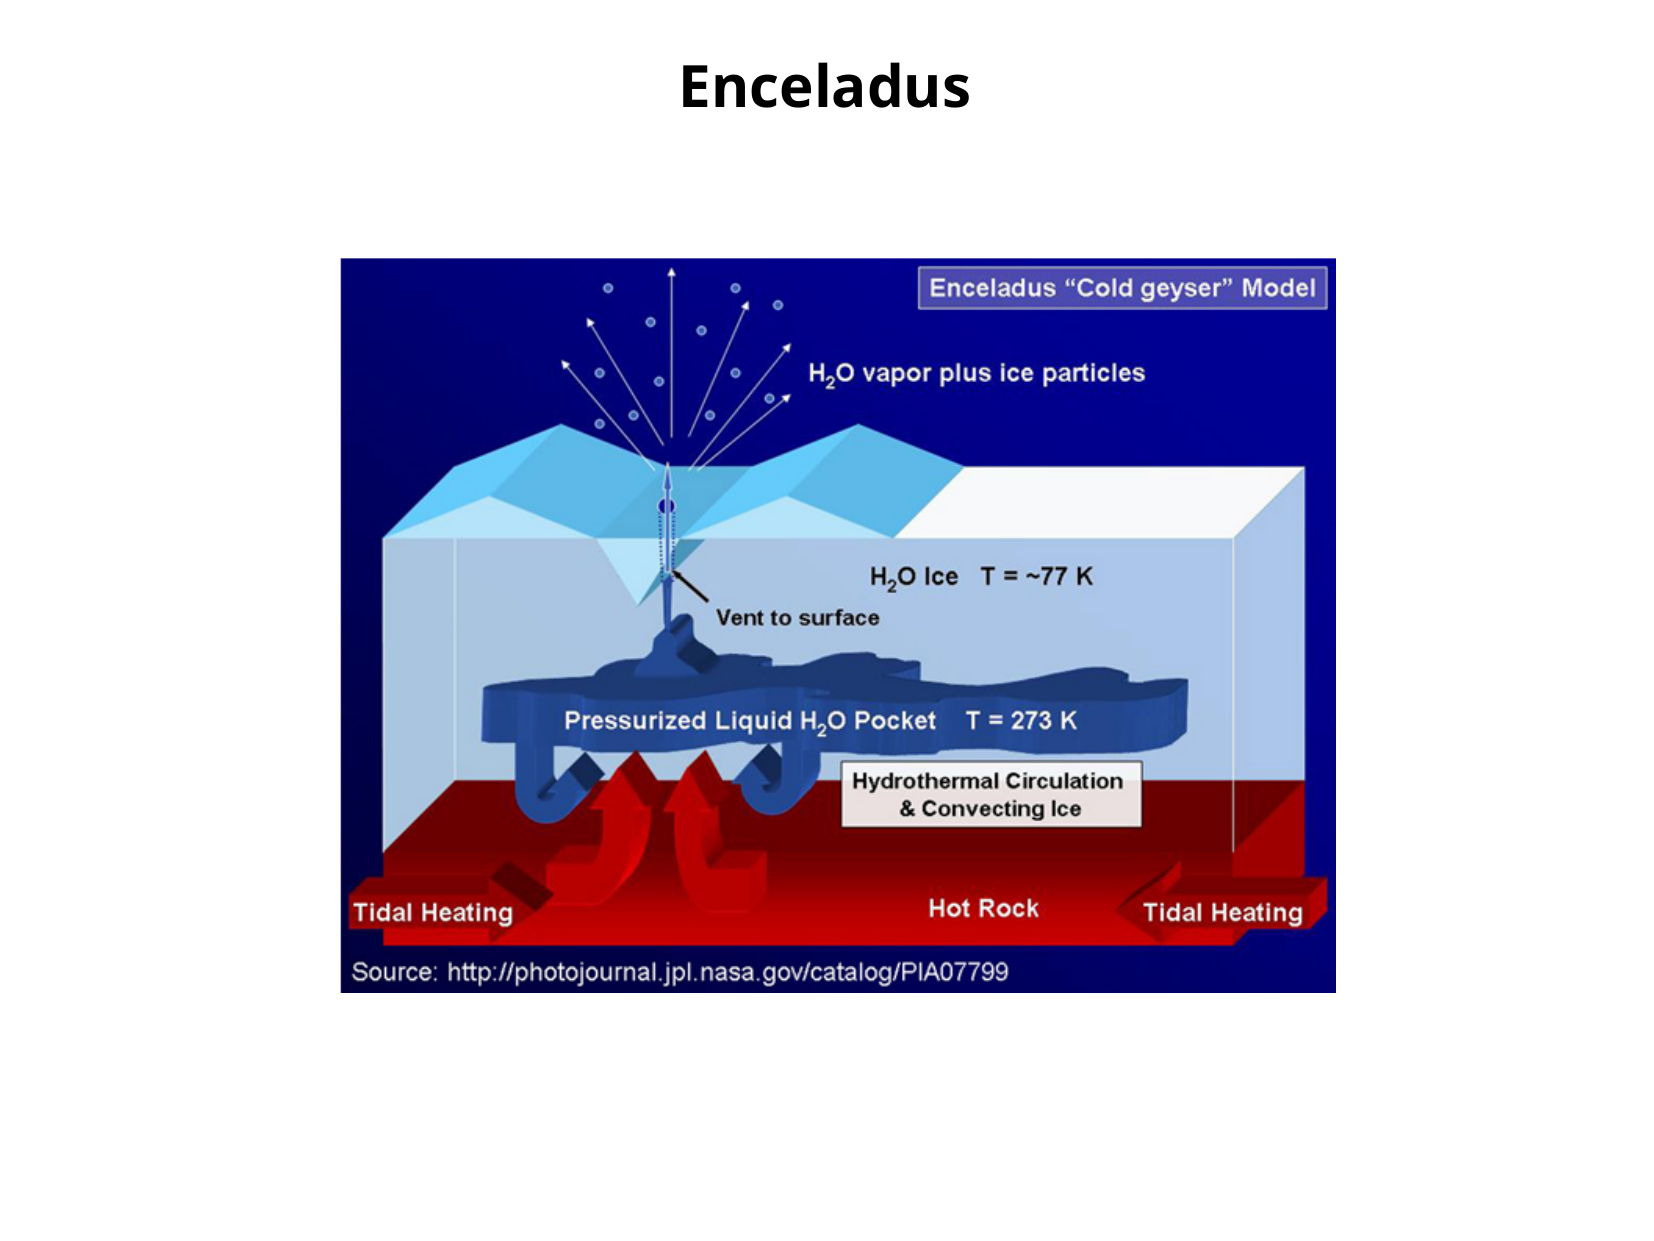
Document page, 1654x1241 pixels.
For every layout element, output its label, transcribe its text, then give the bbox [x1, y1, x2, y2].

picture [338, 257, 1336, 993]
text_box Enceladus [262, 37, 1388, 134]
